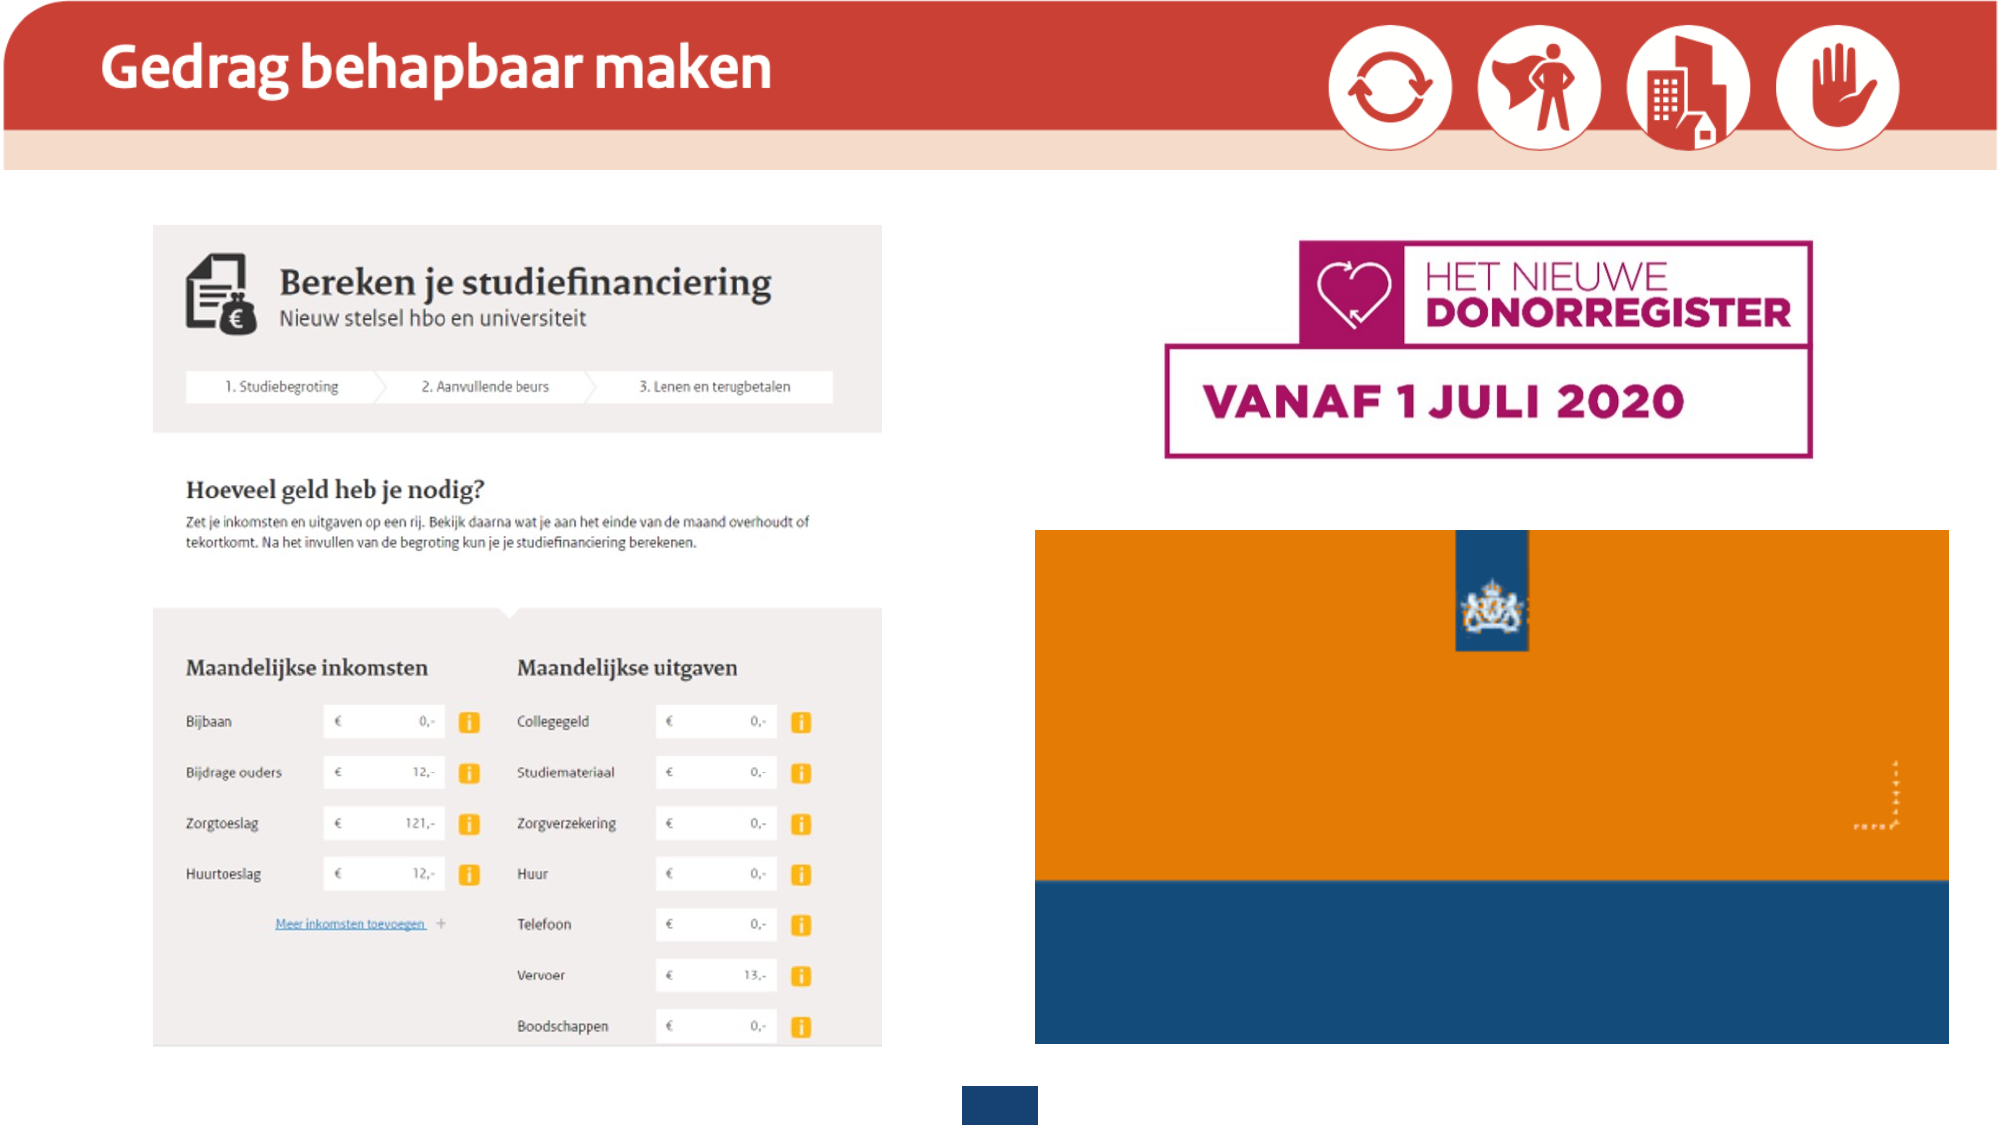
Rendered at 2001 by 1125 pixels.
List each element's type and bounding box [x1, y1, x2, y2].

picture [0, 0, 2000, 170]
picture [1035, 530, 1949, 1044]
picture [153, 224, 882, 1047]
picture [1161, 232, 1820, 464]
